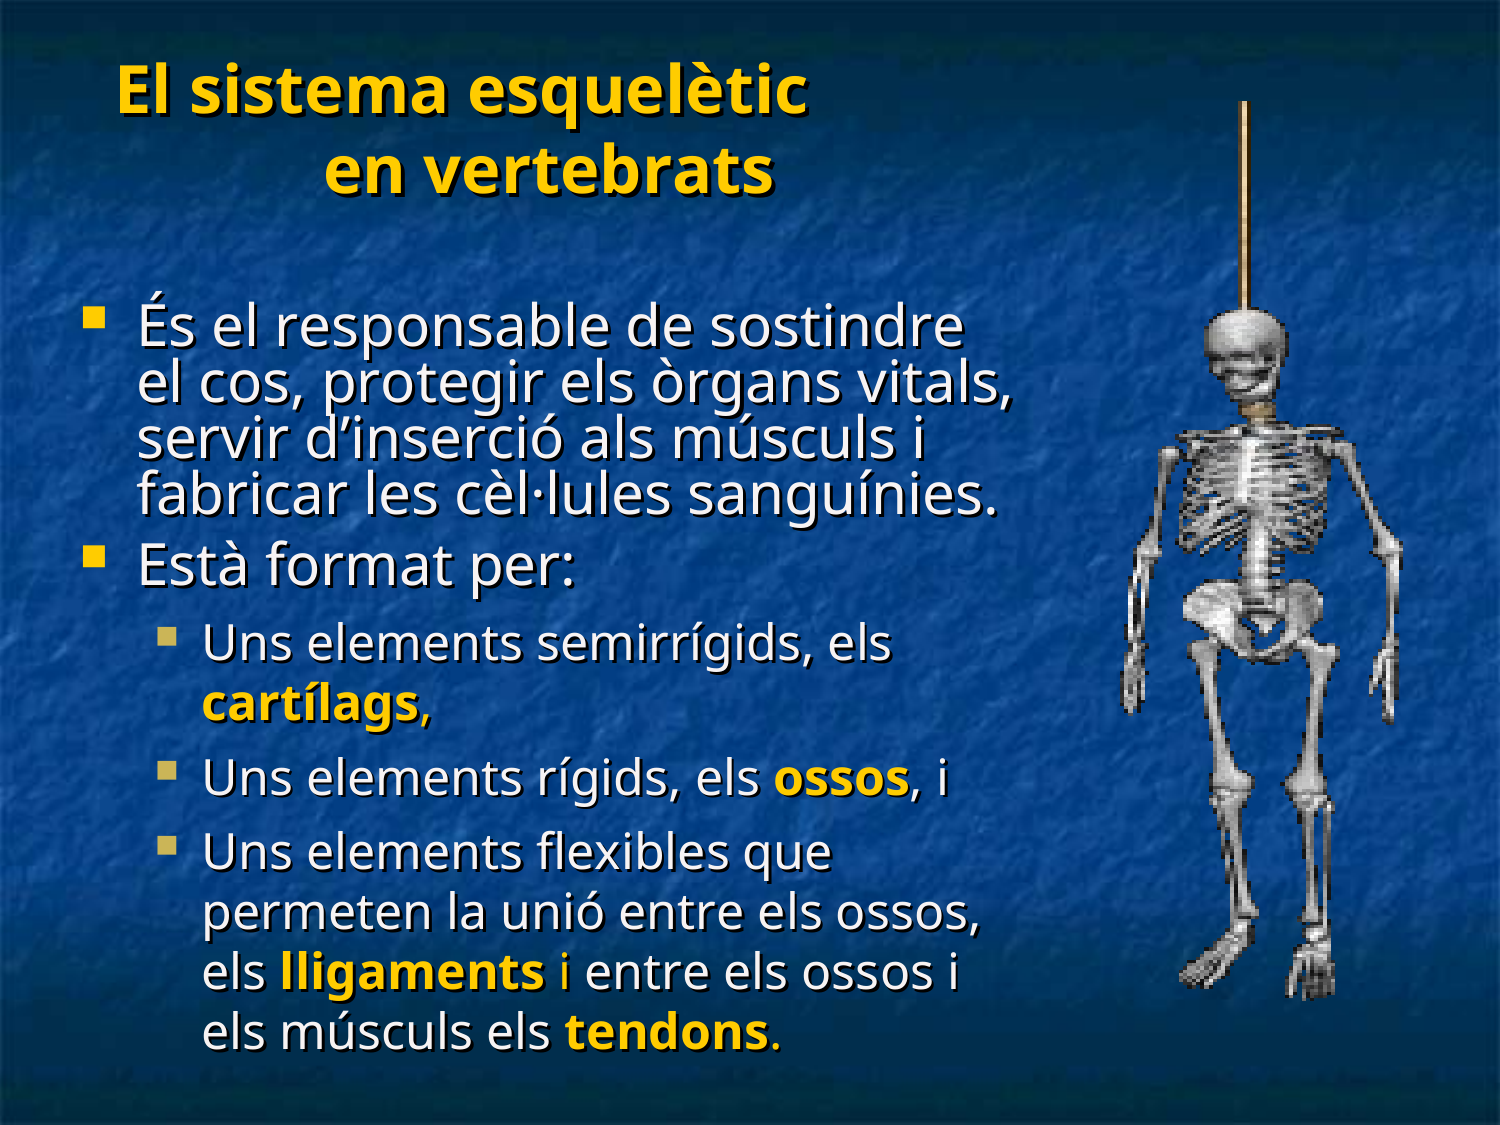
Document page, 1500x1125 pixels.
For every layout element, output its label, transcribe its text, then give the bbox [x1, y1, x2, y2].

list El sistema esquelètic en vertebrats És el responsable de sostindre el cos, protegir els òrgans vitals, servir d’inserció als músculs i fabricar les cèl·lules sanguínies. Està format per: Uns elements semirrígids, els cartílags, Uns elements rígids, els ossos, i Uns elements flexibles que permeten la unió entre els ossos, els lligaments i entre els ossos i els músculs els tendons. [64, 54, 1034, 1068]
picture [0, 0, 1500, 1125]
